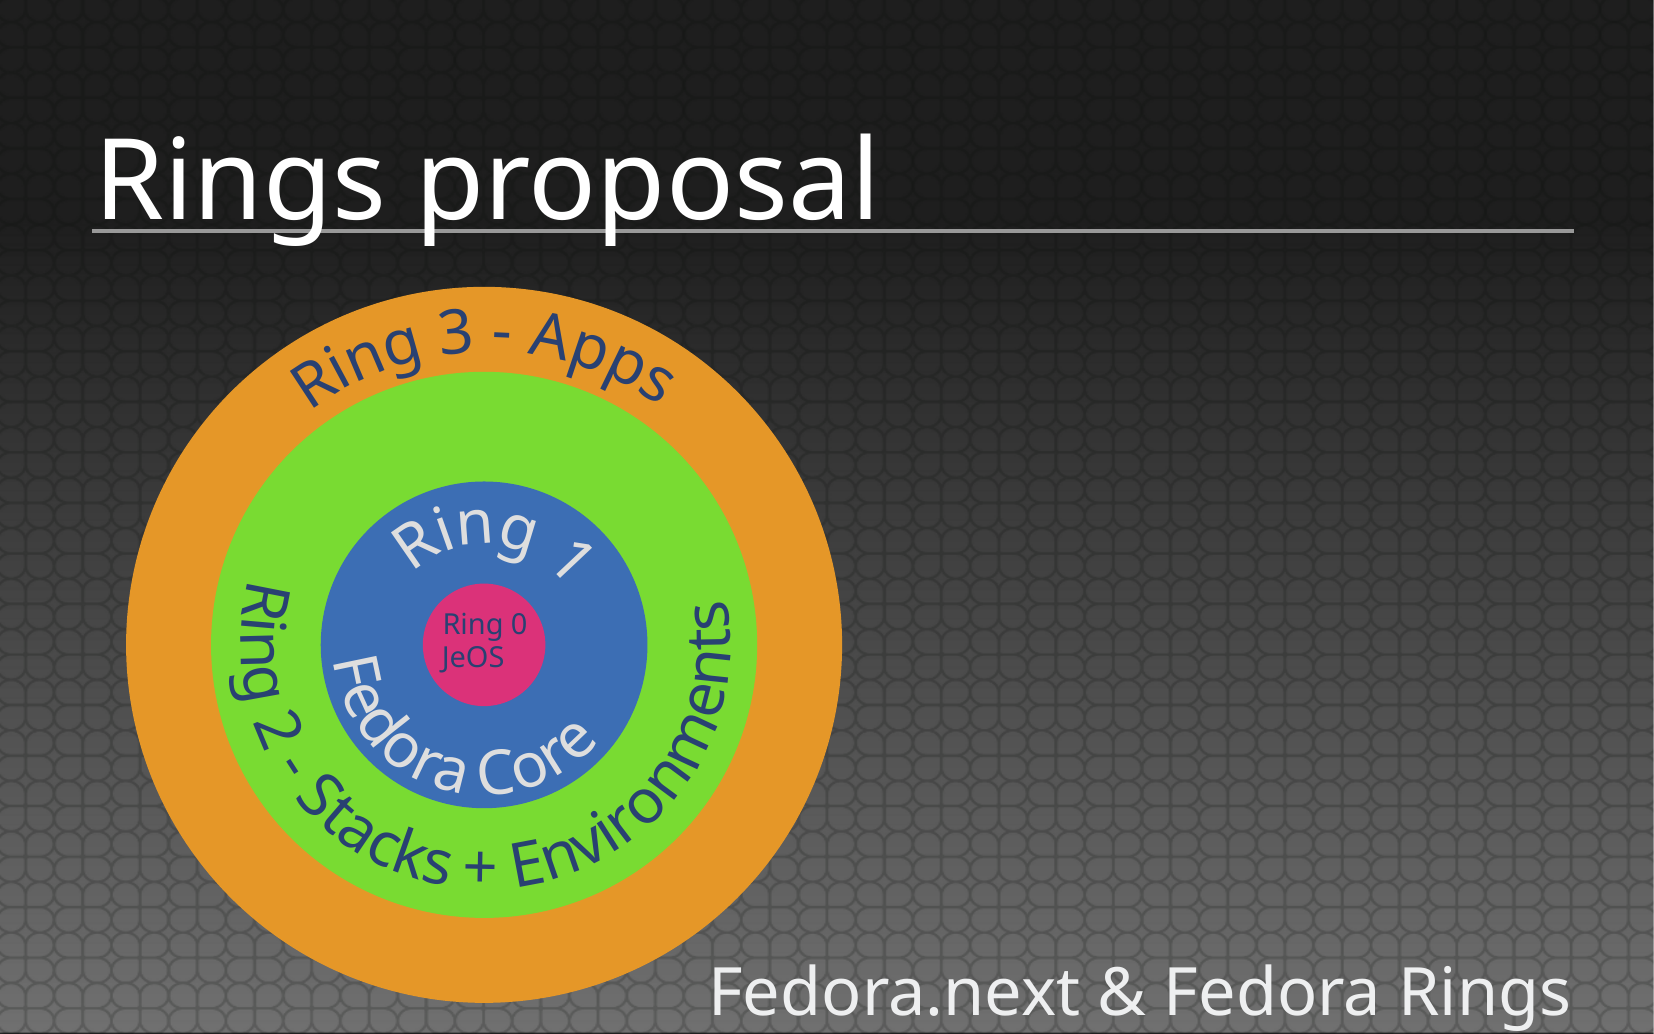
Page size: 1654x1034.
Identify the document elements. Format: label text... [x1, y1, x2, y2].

picture [0, 0, 1654, 1034]
list Fedora.next & Fedora Rings [105, 847, 1573, 1034]
title Rings proposal [94, 100, 1426, 251]
